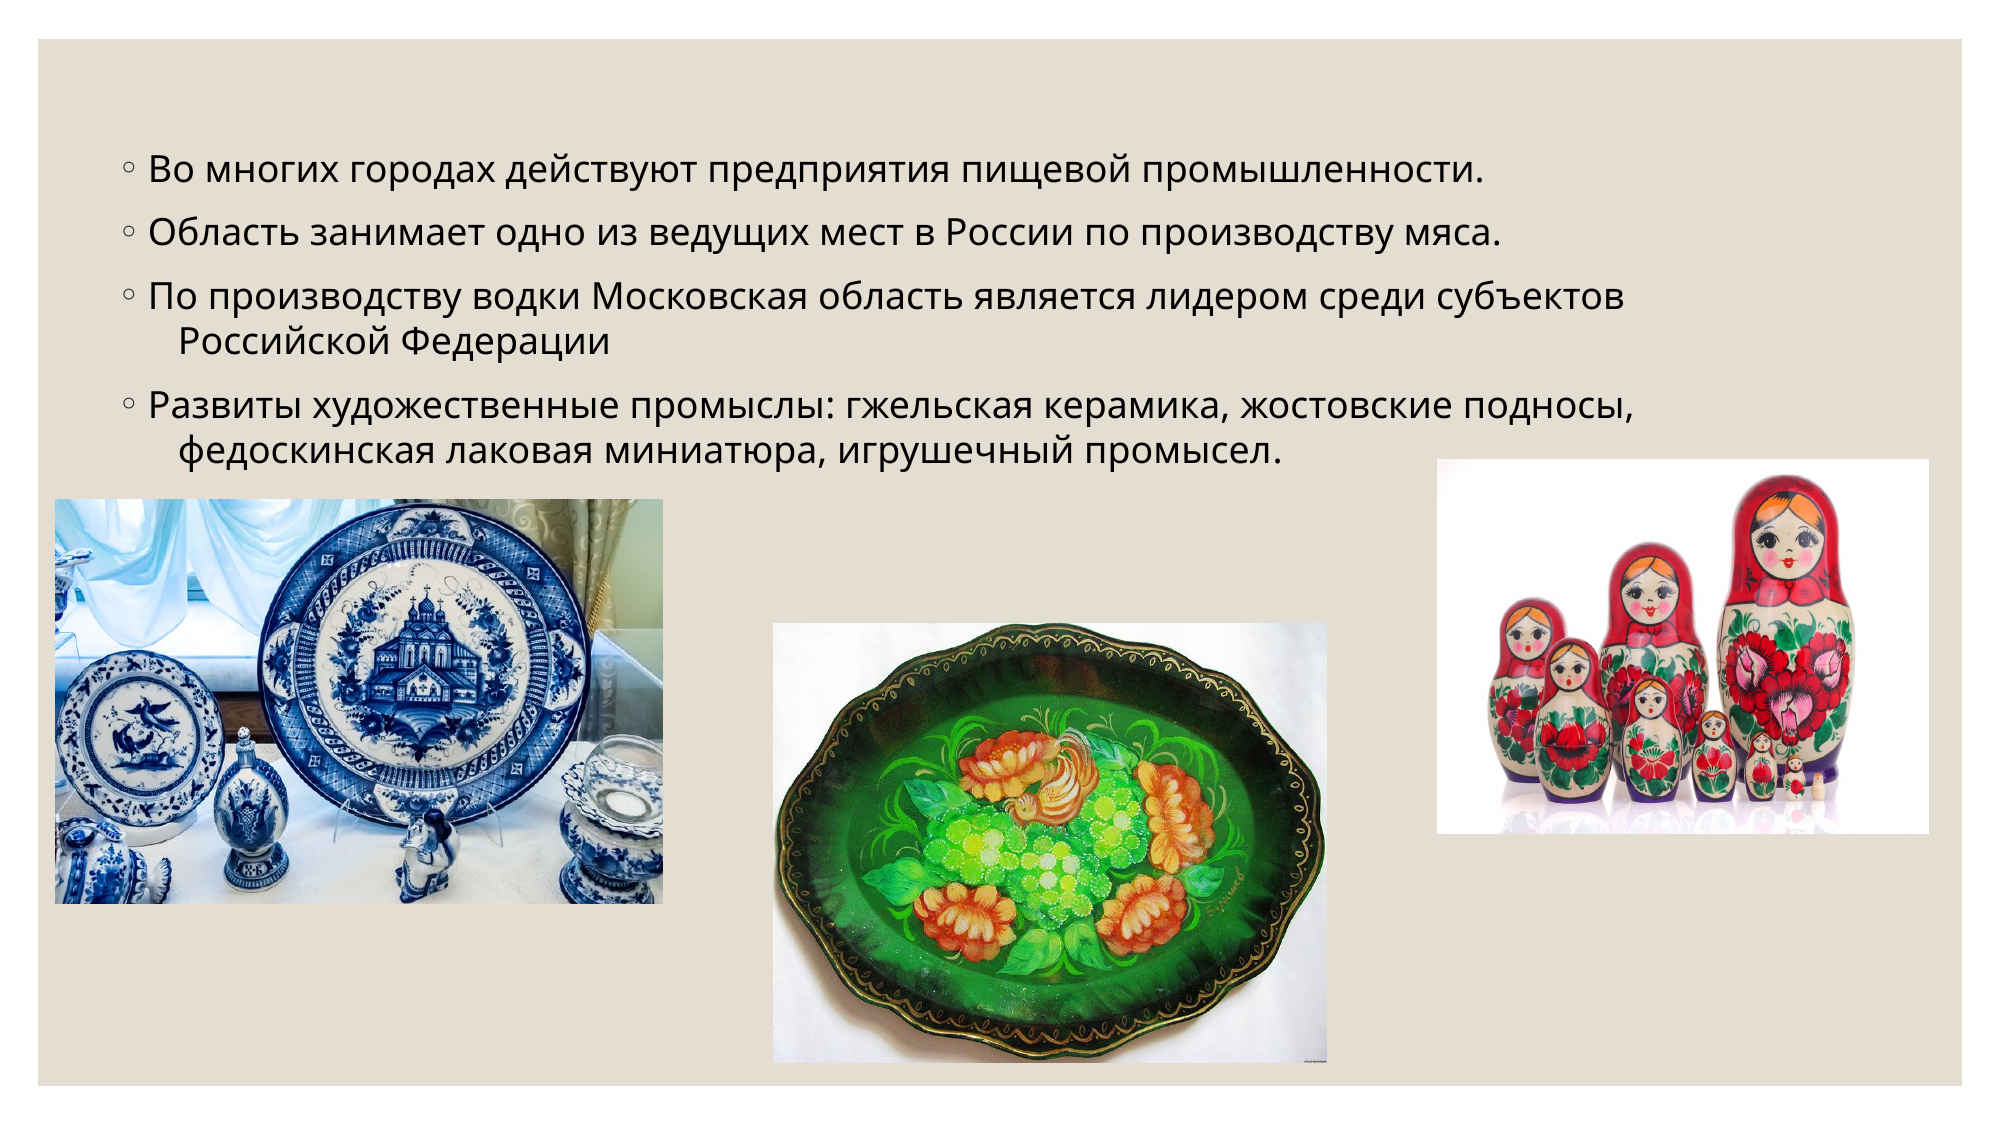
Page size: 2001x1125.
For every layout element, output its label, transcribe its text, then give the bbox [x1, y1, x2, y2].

list Во многих городах действуют предприятия пищевой промышленности. Область занимает одно из ведущих мест в России по производству мяса. По производству водки Московская область является лидером среди субъектов Российской Федерации Развиты художественные промыслы: гжельская керамика, жостовские подносы, федоскинская лаковая миниатюра, игрушечный промысел. [102, 137, 1753, 783]
picture [1437, 459, 1929, 834]
picture [55, 499, 663, 905]
picture [773, 623, 1327, 1063]
